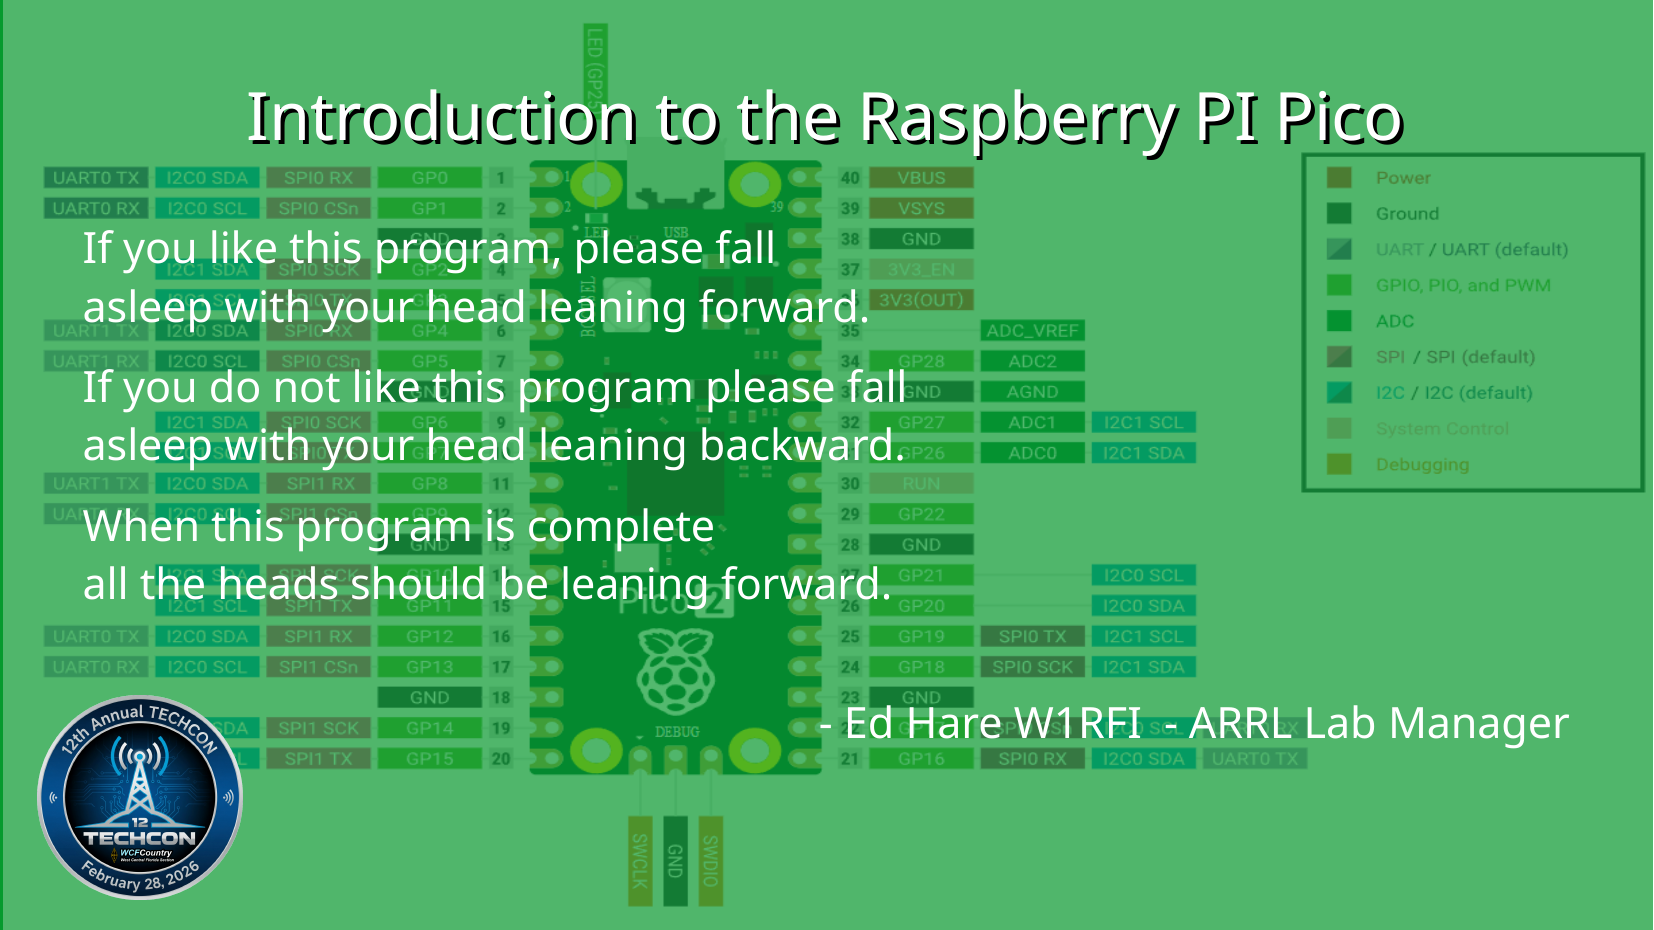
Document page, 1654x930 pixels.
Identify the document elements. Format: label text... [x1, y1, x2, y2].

title Introduction to the Raspberry PI Pico [82, 29, 1571, 200]
picture [37, 695, 243, 900]
list If you like this program, please fall asleep with your head leaning forward. If you do not like this program please fall asleep with your head leaning backward. When this program is complete all the heads should be leaning forward. - Ed Hare W1RFI - ARRL Lab Manager [82, 217, 1571, 757]
